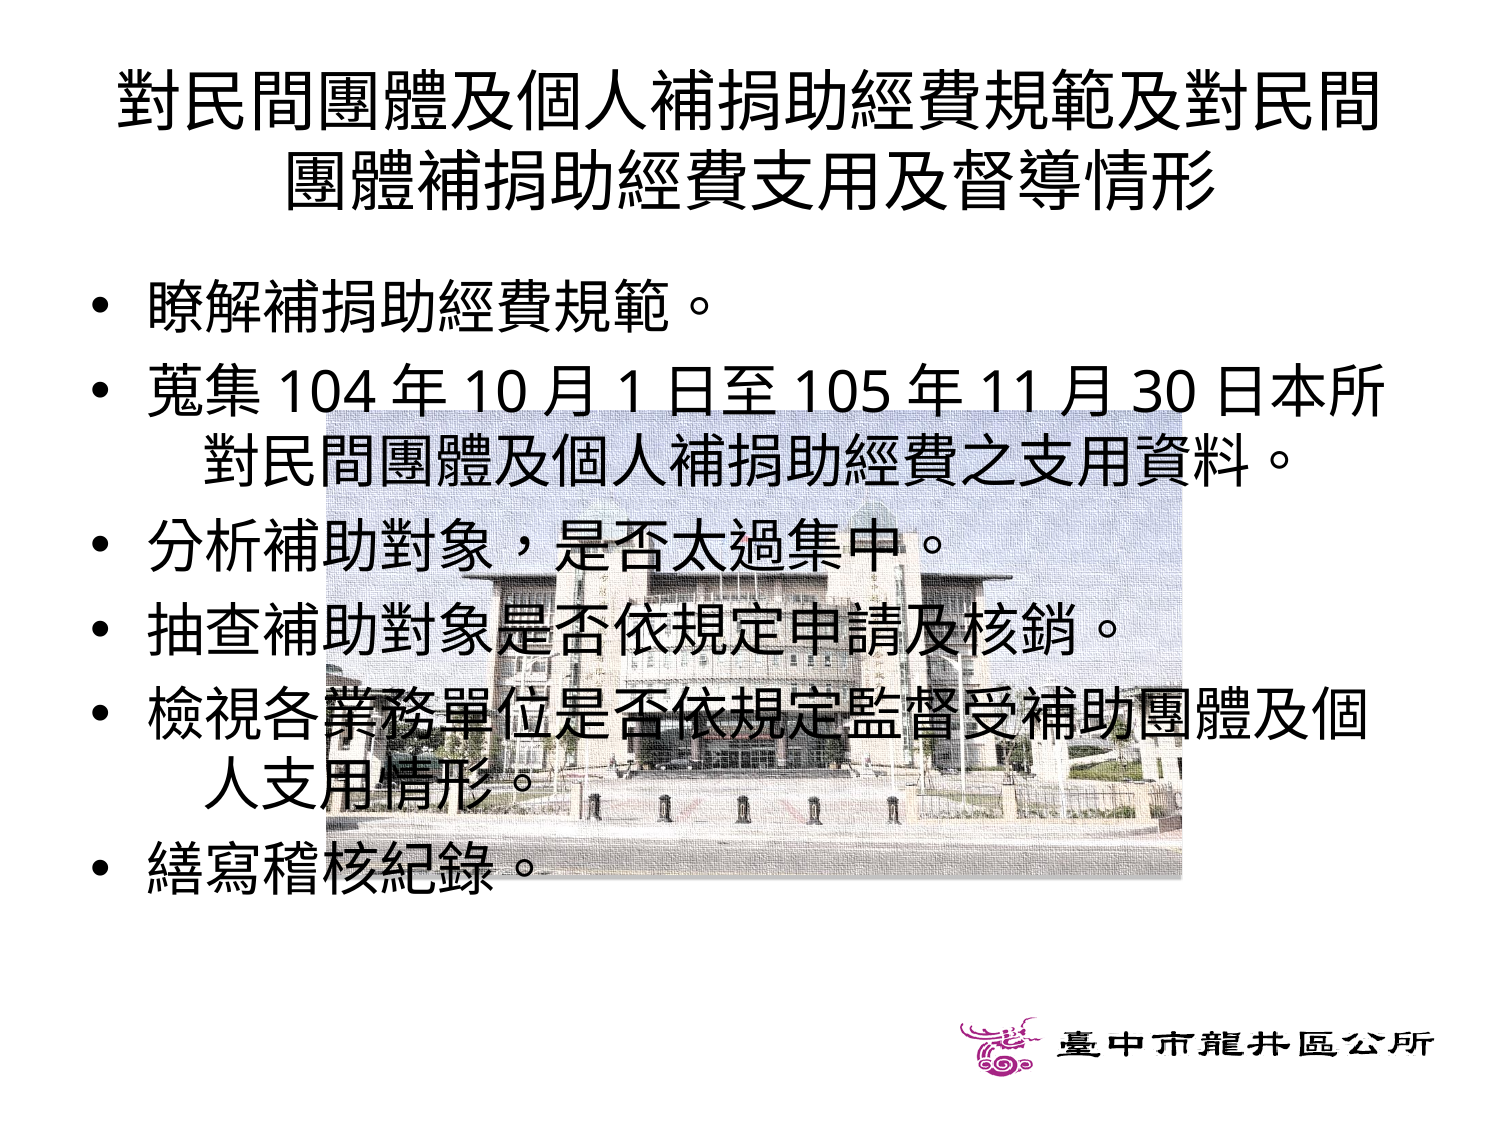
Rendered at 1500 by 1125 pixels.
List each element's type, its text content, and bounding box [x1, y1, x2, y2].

title 對民間團體及個人補捐助經費規範及對民間團體補捐助經費支用及督導情形 [75, 45, 1426, 233]
list 瞭解補捐助經費規範。 蒐集104年10月1日至105年11月30日本所對民間團體及個人補捐助經費之支用資料。 分析補助對象，是否太過集中。 抽查補助對象是否依規定申請及核銷。 檢視各業務單位是否依規定監督受補助團體及個人支用情形。 繕寫稽核紀錄。 [75, 262, 1426, 1005]
